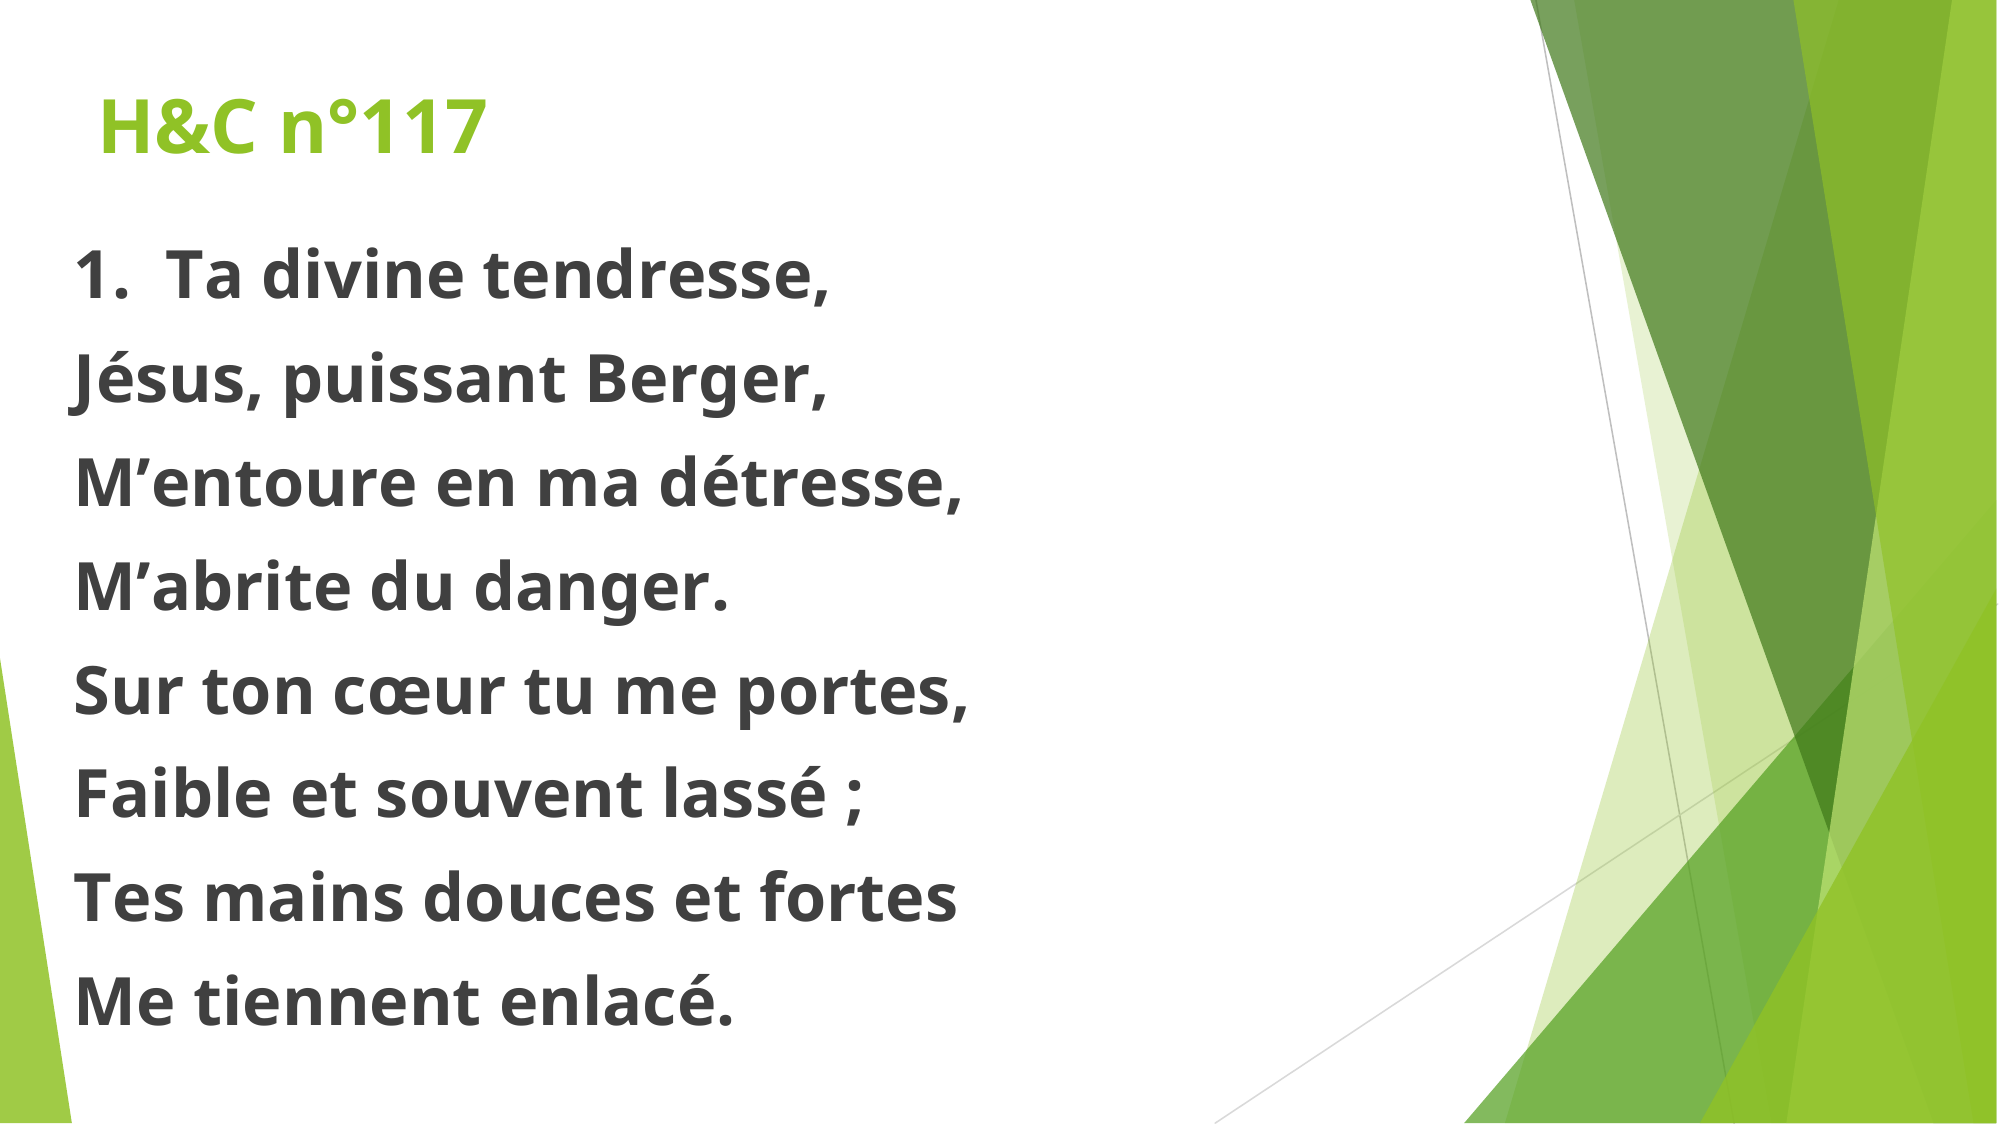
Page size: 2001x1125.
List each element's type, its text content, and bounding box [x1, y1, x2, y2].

text_box H&C n°117 [82, 70, 1522, 178]
text_box 1. Ta divine tendresse, Jésus, puissant Berger, M’entoure en ma détresse, M’abrite du danger. Sur ton cœur tu me portes, Faible et souvent lassé ; Tes mains douces et fortes Me tiennent enlacé. [59, 212, 2001, 1037]
